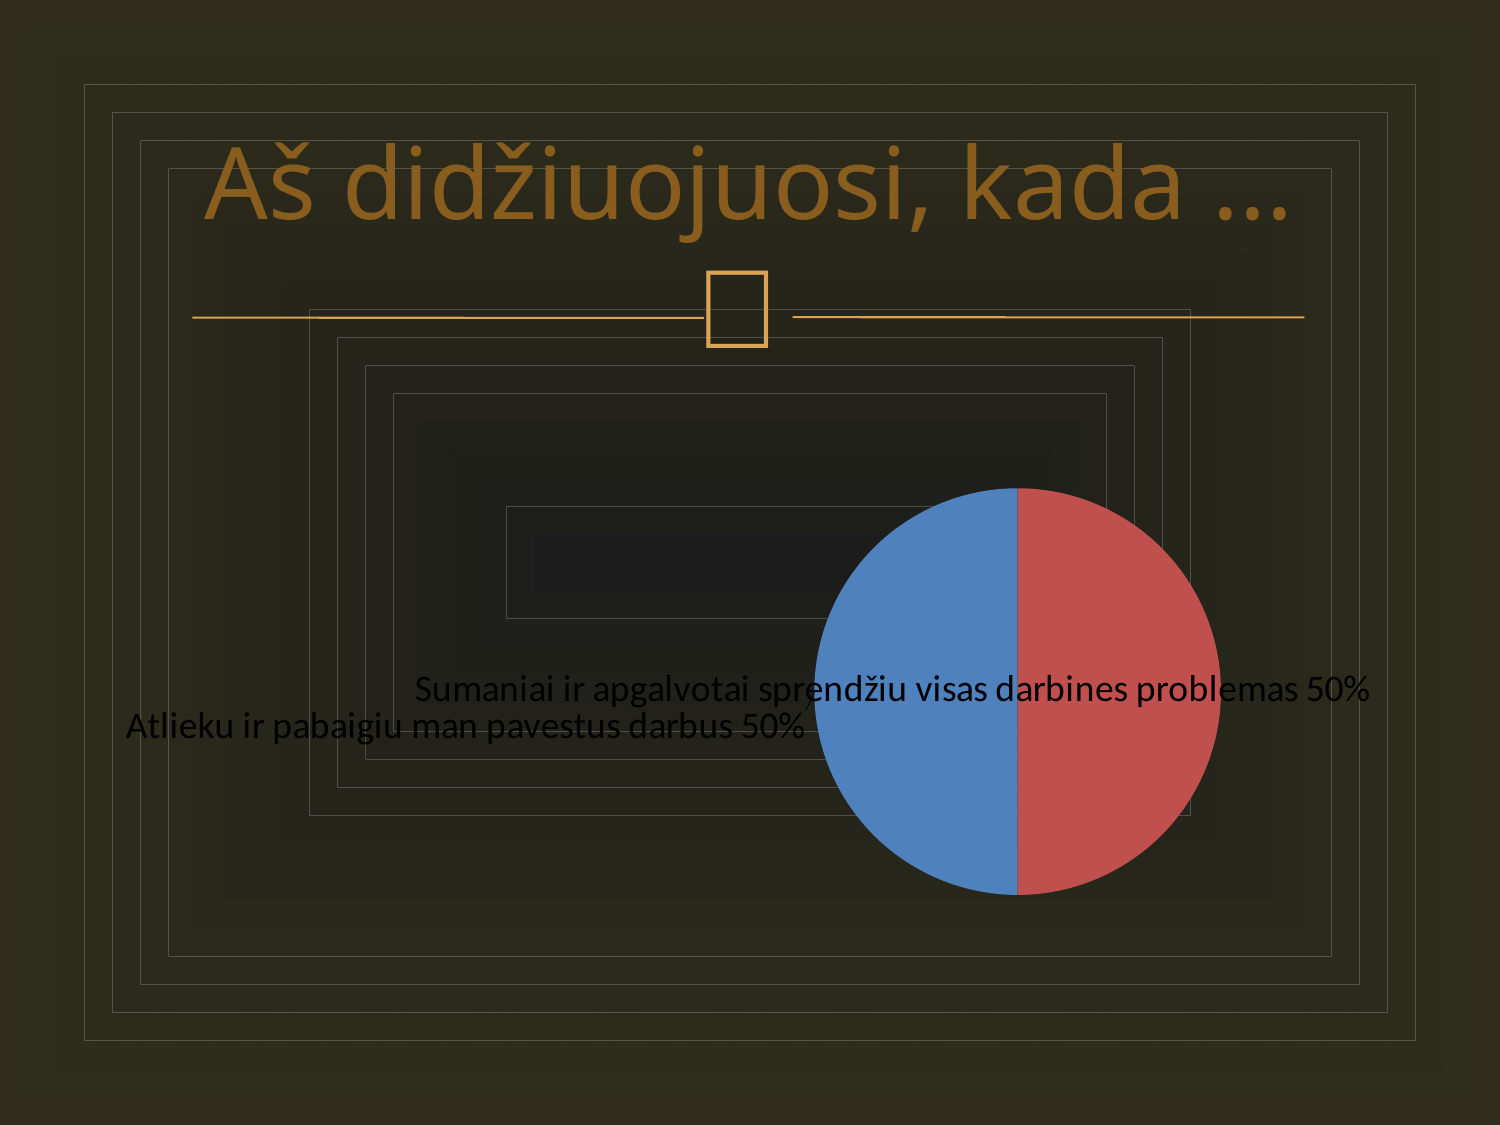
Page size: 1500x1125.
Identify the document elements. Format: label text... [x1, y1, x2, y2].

title Aš didžiuojuosi, kada ... [112, 93, 1386, 267]
chart [100, 373, 1372, 1010]
